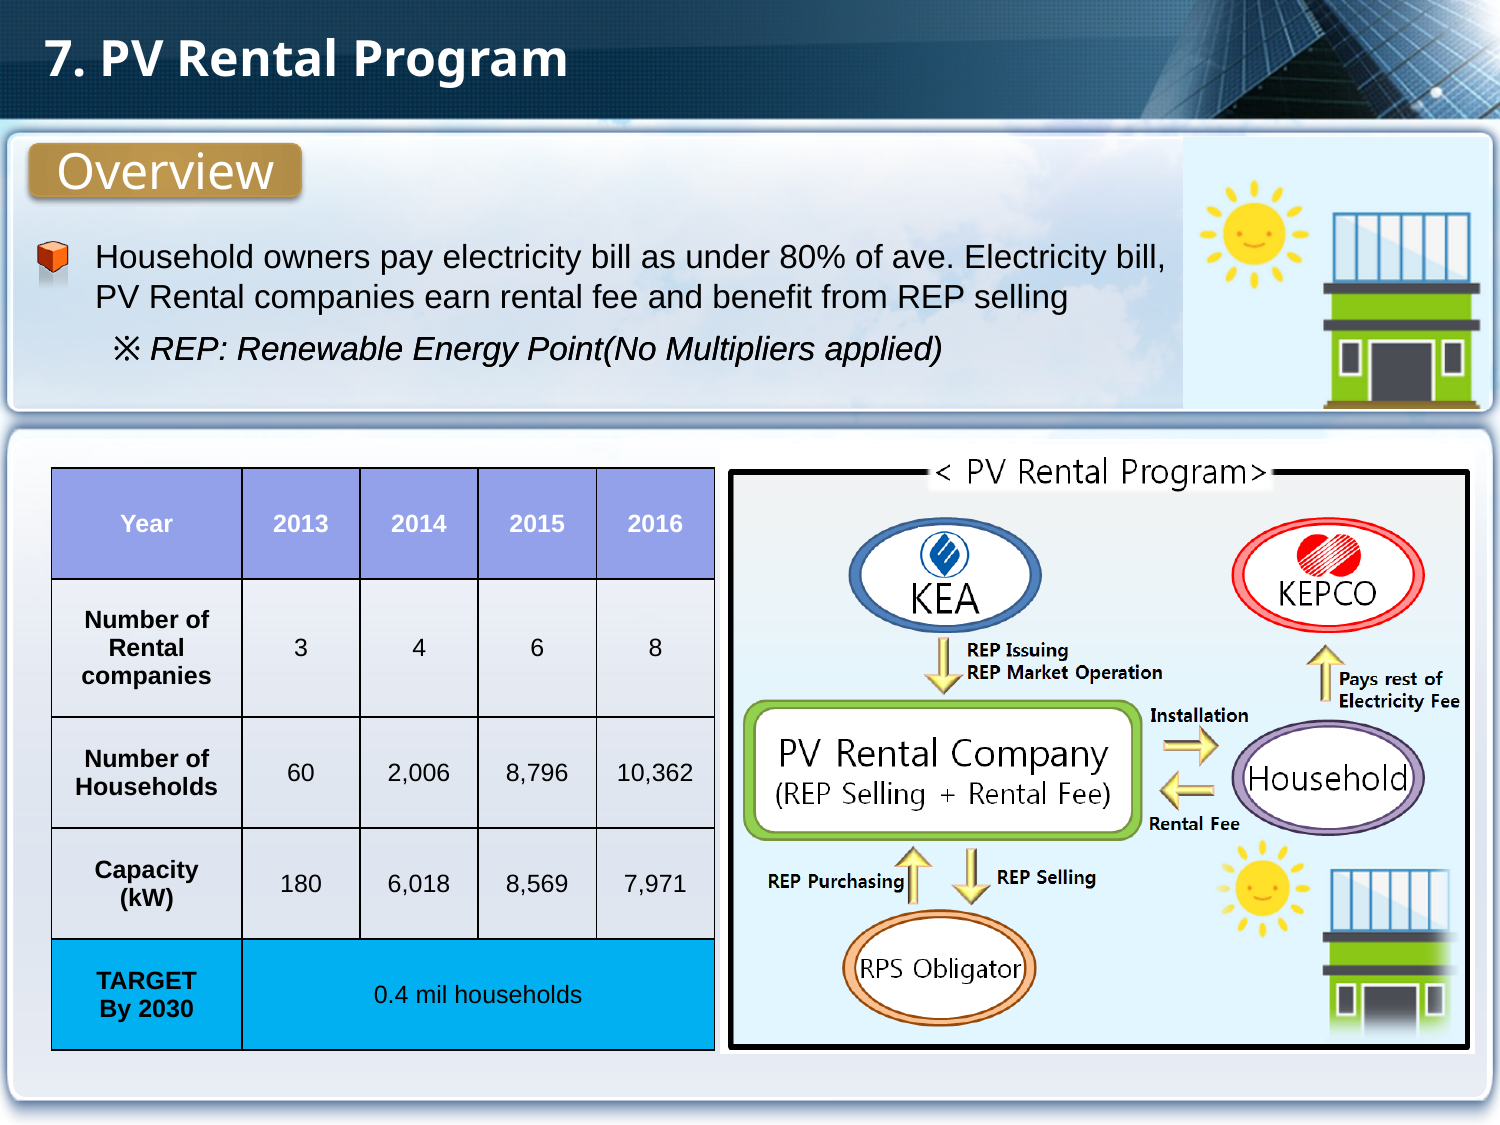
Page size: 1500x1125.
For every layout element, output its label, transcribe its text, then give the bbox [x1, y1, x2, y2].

table_header 2015 [479, 469, 596, 578]
table_header 2013 [243, 469, 359, 578]
table_header 2014 [361, 469, 477, 578]
table_cell Number of Rental companies [52, 580, 241, 716]
table_cell Number of Households [52, 718, 241, 827]
text_box Household owners pay electricity bill as under 80% of ave. Electricity bill, PV Rental companies earn rental fee and benefit from REP selling [80, 228, 1183, 323]
text_box [11, 440, 1489, 1099]
table_cell 3 [243, 580, 359, 716]
table_cell 8,569 [479, 829, 596, 938]
table_cell 8,796 [479, 718, 596, 827]
text_box [11, 137, 1486, 411]
table_header 2016 [597, 469, 714, 578]
table_cell 4 [361, 580, 477, 716]
text_box ※ REP: Renewable Energy Point(No Multipliers applied) [98, 319, 960, 374]
table_cell 7,971 [597, 829, 714, 938]
table_cell TARGET By 2030 [52, 940, 241, 1049]
table_cell Capacity (kW) [52, 829, 241, 938]
table_cell 60 [243, 718, 359, 827]
table_cell 0.4 mil households [243, 940, 714, 1049]
table_cell 2,006 [361, 718, 477, 827]
table_cell 6 [479, 580, 596, 716]
text_box Overview [29, 143, 302, 197]
table_cell 180 [243, 829, 359, 938]
table_cell 8 [597, 580, 714, 716]
table_cell 10,362 [597, 718, 714, 827]
picture [0, 0, 1500, 1125]
text_box 7. PV Rental Program [29, 19, 1324, 94]
table_header Year [52, 469, 241, 578]
table_cell 6,018 [361, 829, 477, 938]
